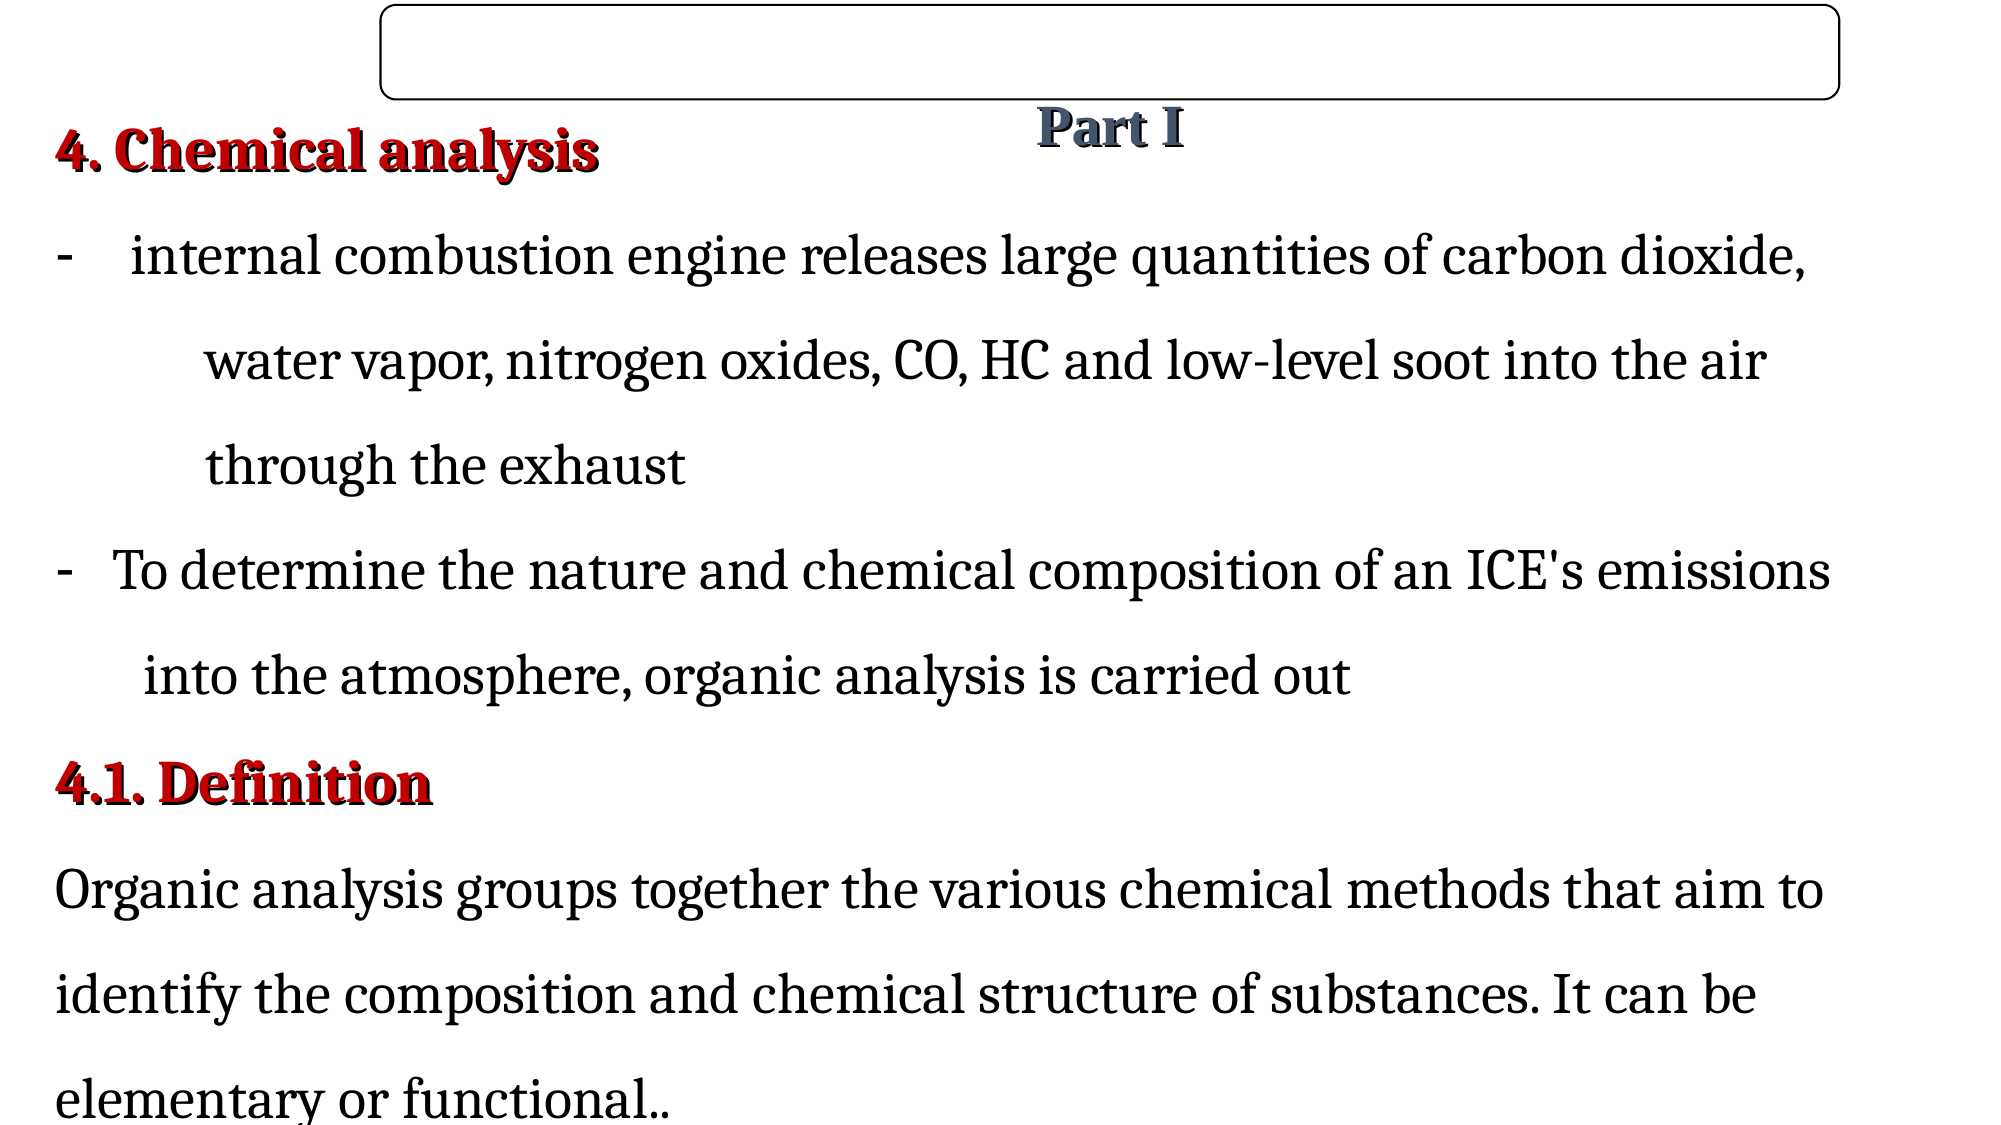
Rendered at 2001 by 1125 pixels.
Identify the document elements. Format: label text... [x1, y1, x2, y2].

text_box 4. Chemical analysis internal combustion engine releases large quantities of carbon dioxide, water vapor, nitrogen oxides, CO, HC and low-level soot into the air through the exhaust To determine the nature and chemical composition of an ICE's emissions into the atmosphere, organic analysis is carried out 4.1. Definition Organic analysis groups together the various chemical methods that aim to identify the composition and chemical structure of substances. It can be elementary or functional.. [40, 65, 1954, 1125]
text_box Part I [380, 4, 1840, 65]
